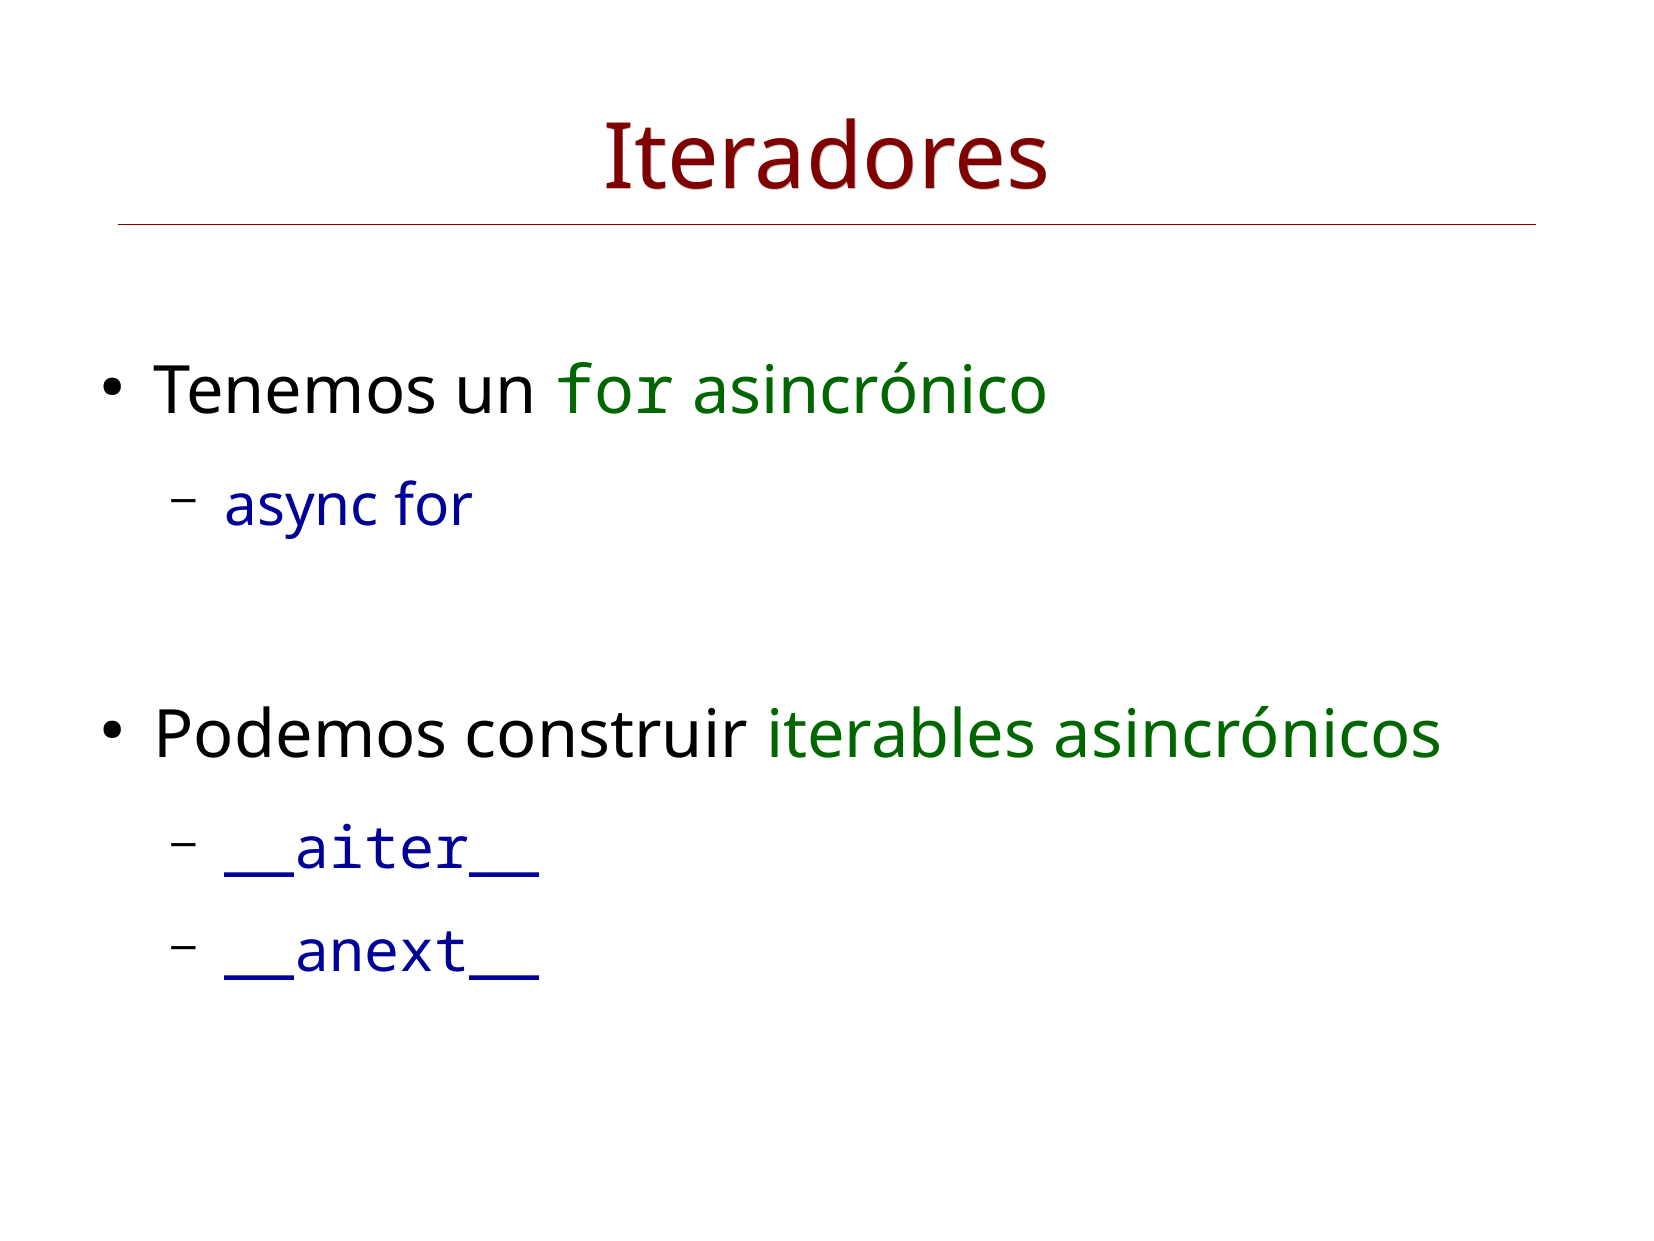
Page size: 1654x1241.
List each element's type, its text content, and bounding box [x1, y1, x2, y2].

title Iteradores [82, 49, 1571, 257]
list Tenemos un for asincrónico async for Podemos construir iterables asincrónicos __aiter__ __anext__ [82, 342, 1571, 1010]
